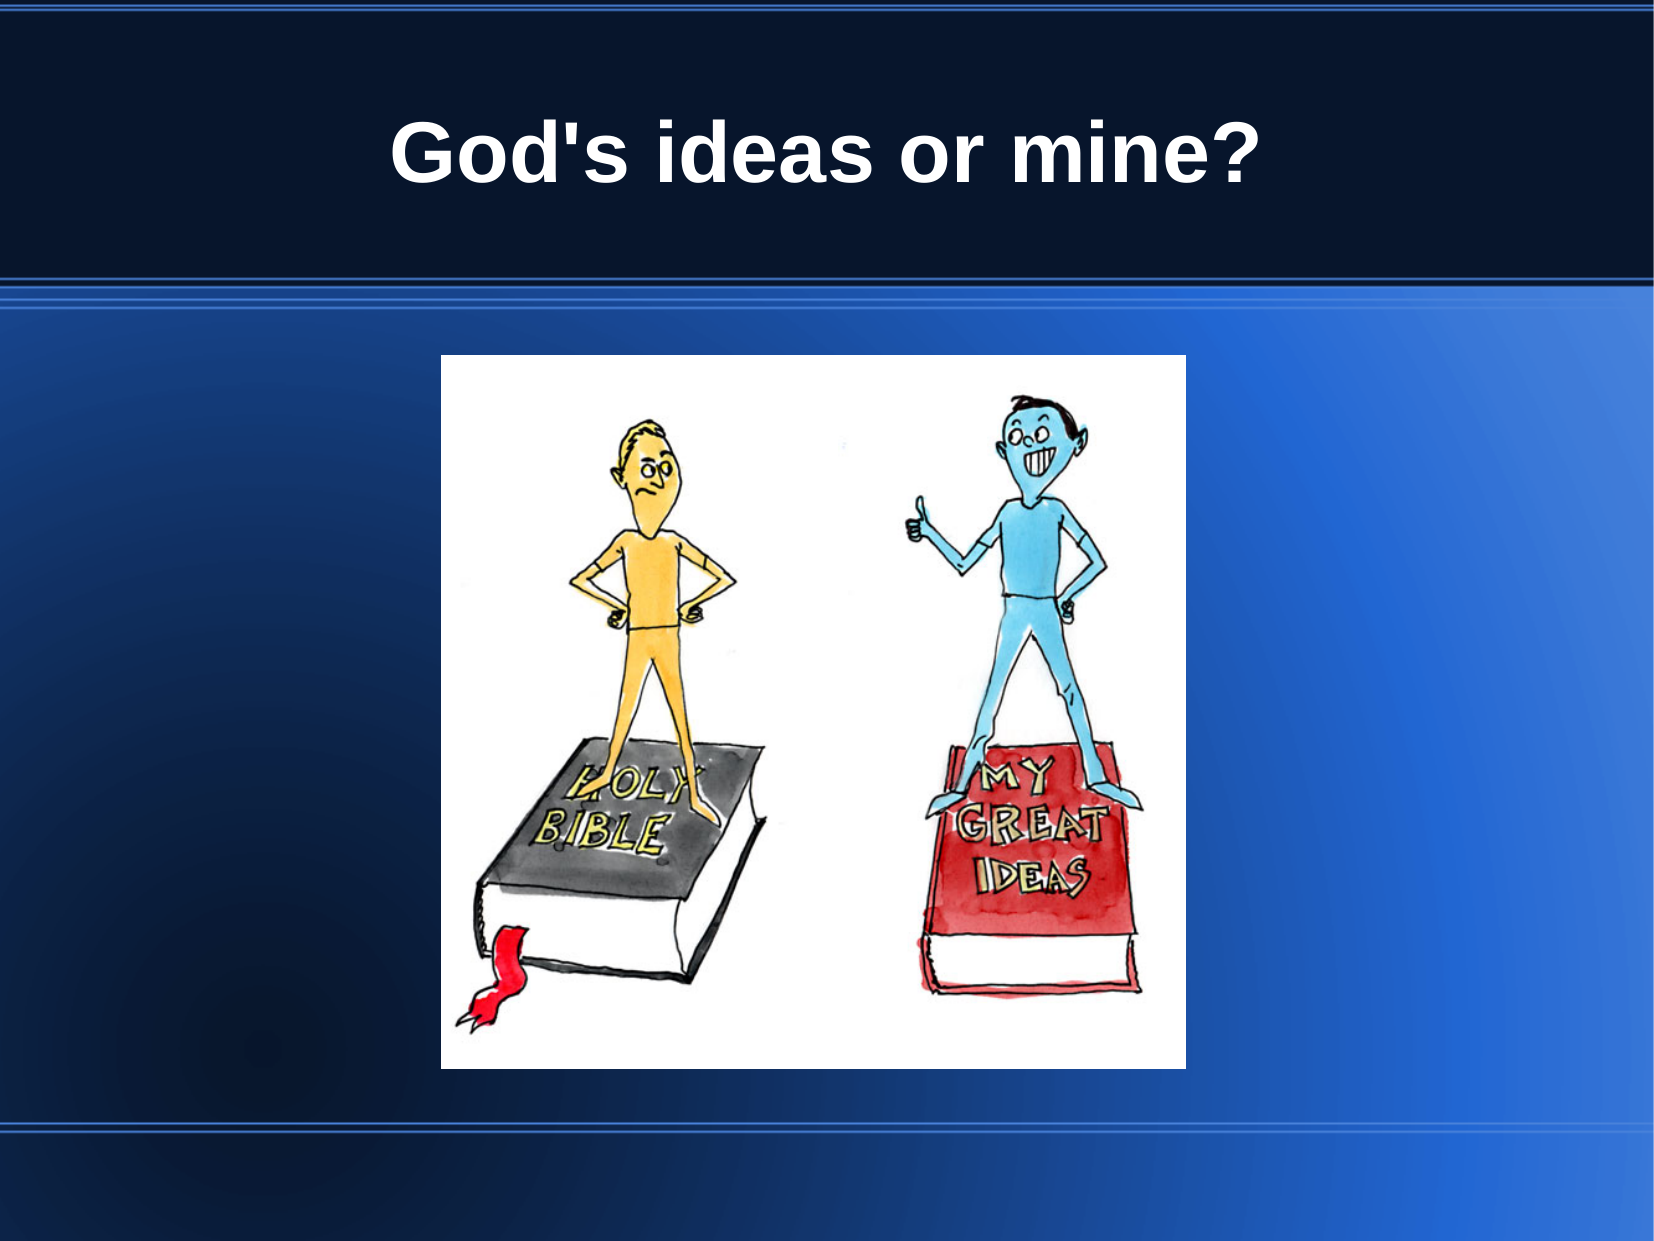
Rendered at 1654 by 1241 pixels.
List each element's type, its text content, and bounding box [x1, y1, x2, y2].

picture [0, 0, 1654, 1241]
title God's ideas or mine? [82, 49, 1571, 257]
